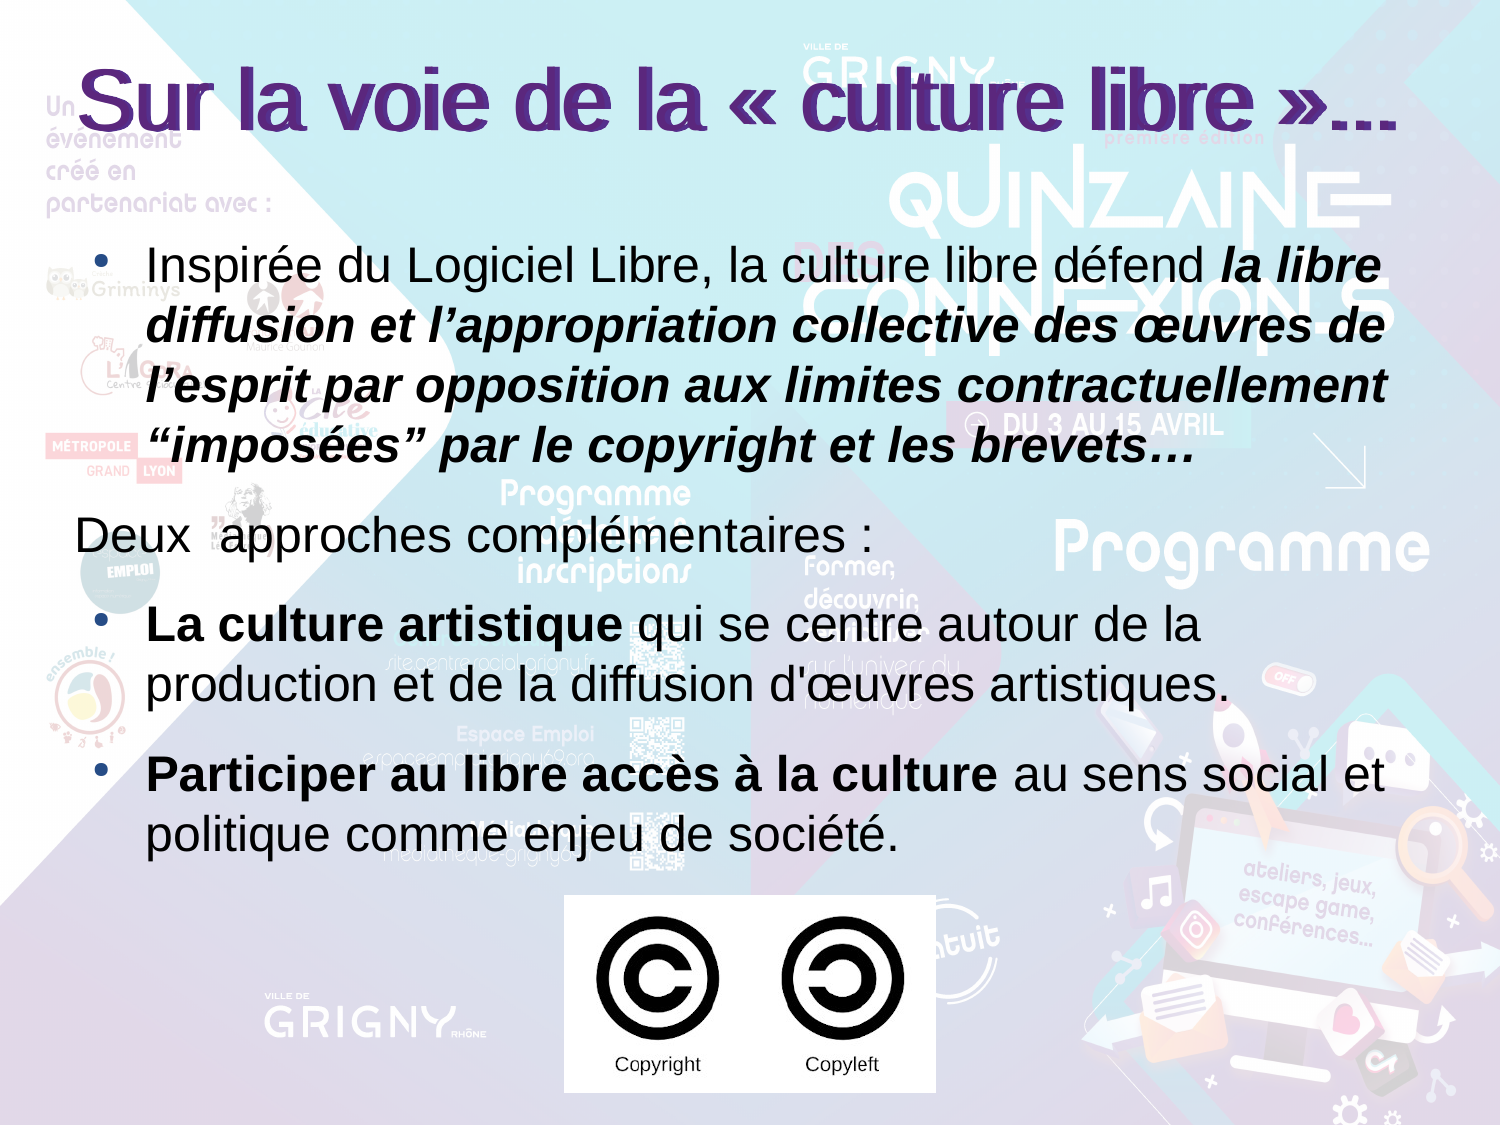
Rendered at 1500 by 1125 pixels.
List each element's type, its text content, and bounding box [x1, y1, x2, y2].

title Sur la voie de la « culture libre »... [75, 29, 1418, 148]
list Inspirée du Logiciel Libre, la culture libre défend la libre diffusion et l’appropriation collective des œuvres de l’esprit par opposition aux limites contractuellement “imposées” par le copyright et les brevets… Deux approches complémentaires : La culture artistique qui se centre autour de la production et de la diffusion d'œuvres artistiques. Participer au libre accès à la culture au sens social et politique comme enjeu de société. [74, 232, 1417, 927]
picture [564, 895, 936, 1093]
